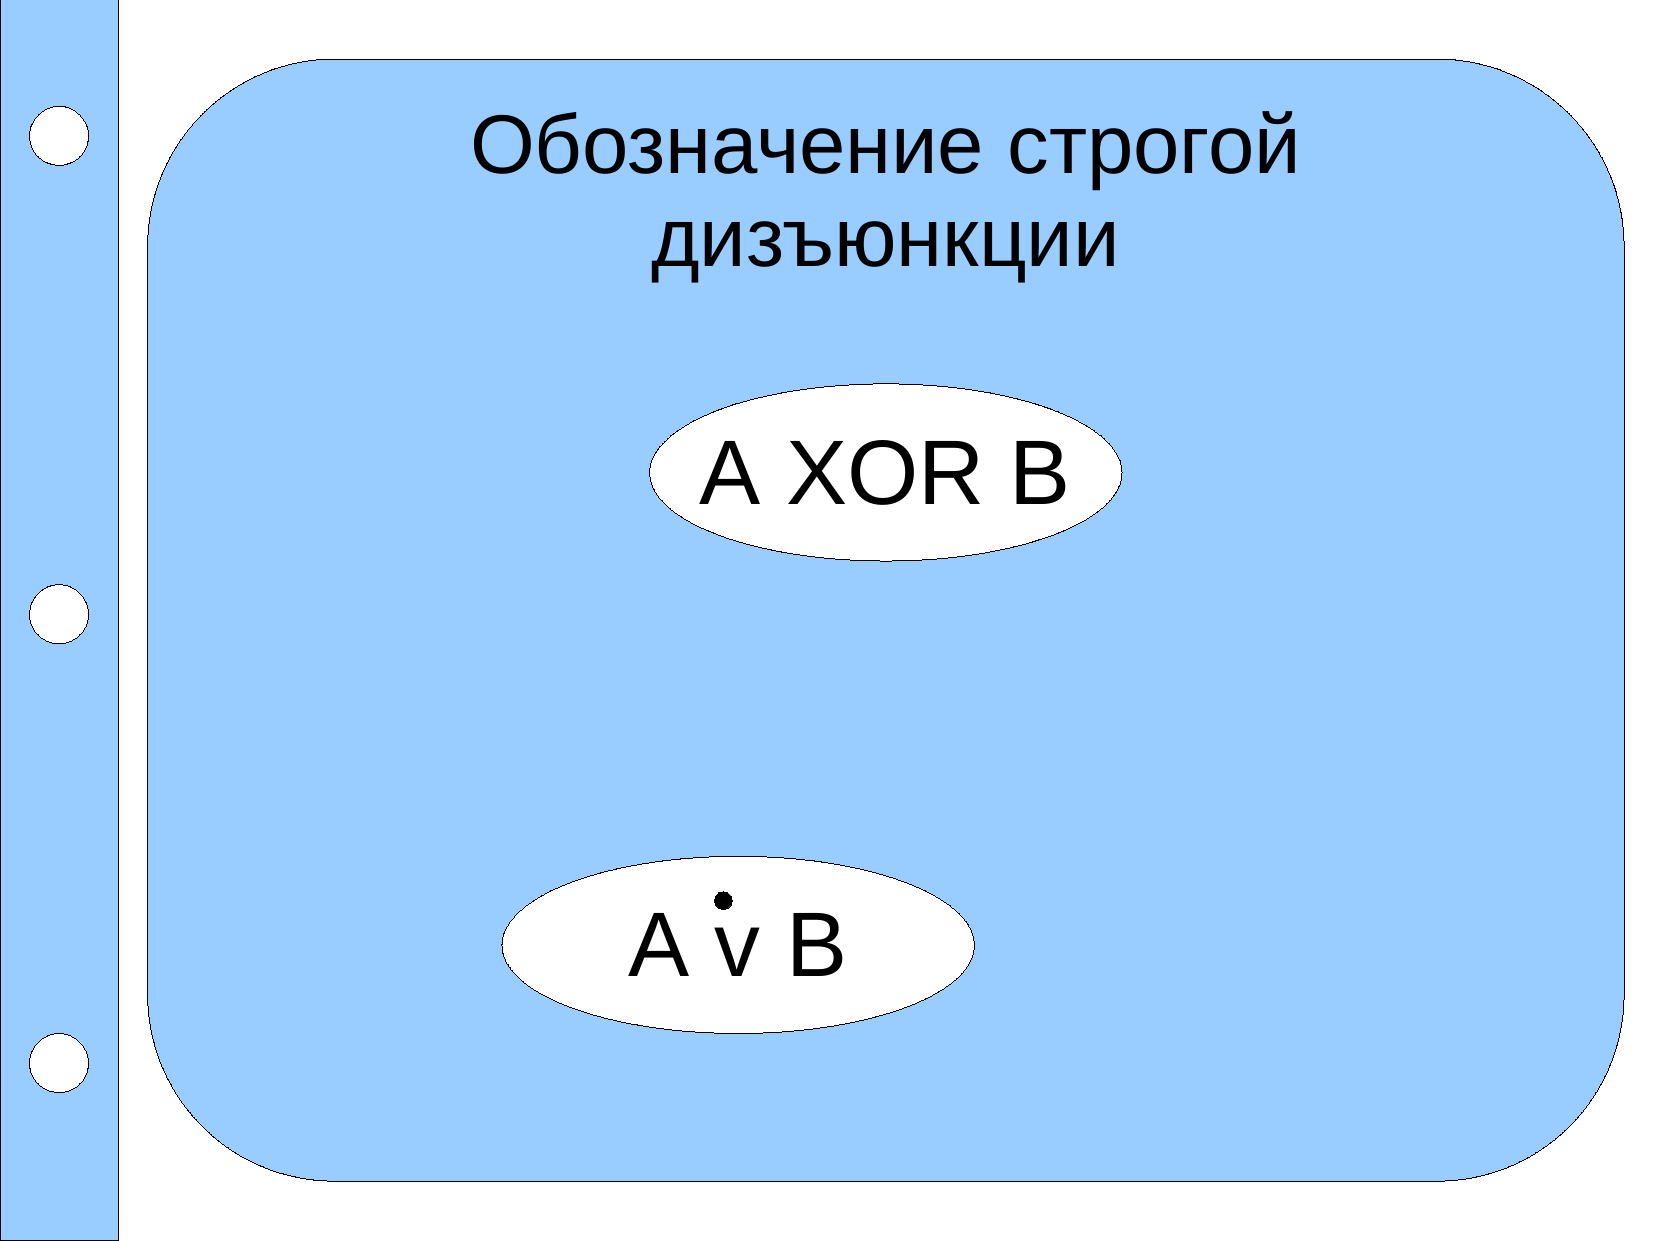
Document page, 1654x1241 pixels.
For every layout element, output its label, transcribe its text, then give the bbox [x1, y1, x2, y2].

text_box Обозначение строгой дизъюнкции [147, 59, 1625, 1182]
text_box [714, 891, 733, 910]
text_box А v В [501, 856, 975, 1034]
text_box А ХOR В [649, 383, 1123, 562]
text_box [0, 0, 119, 1241]
